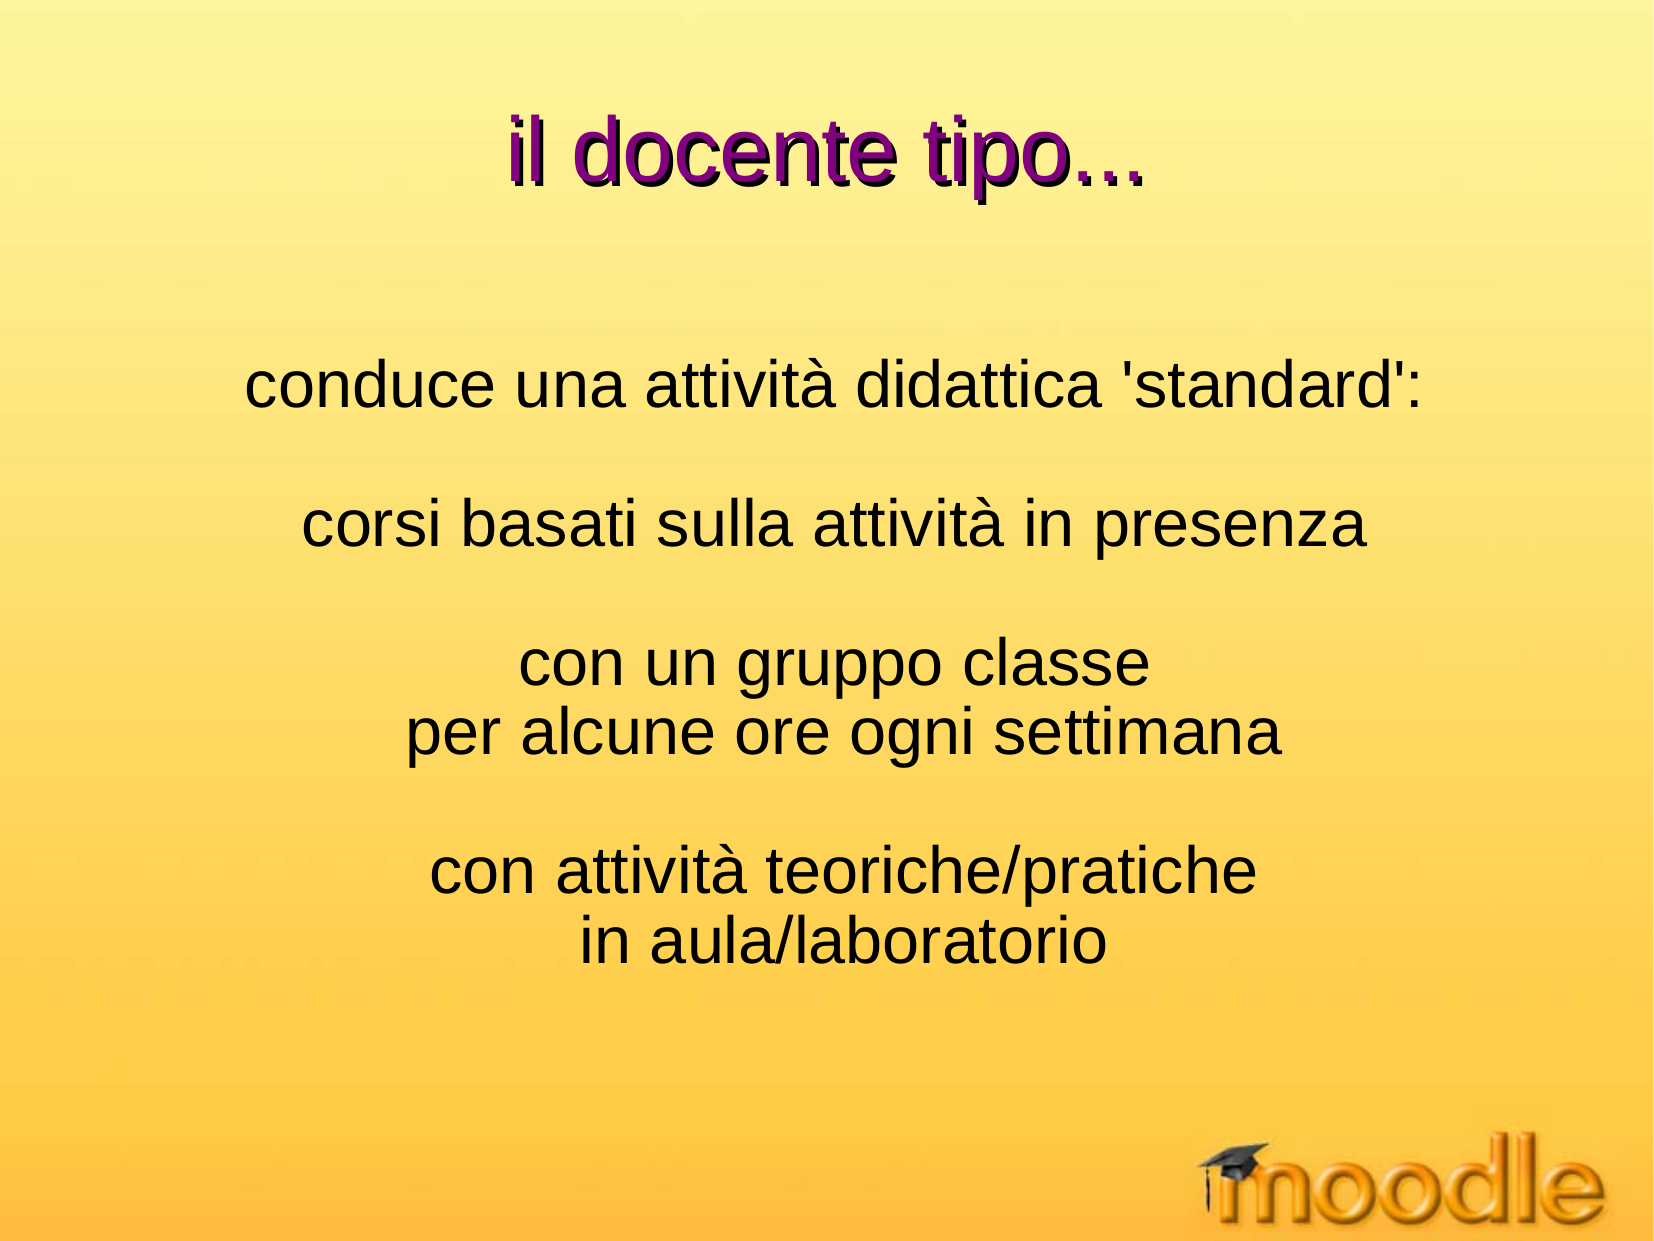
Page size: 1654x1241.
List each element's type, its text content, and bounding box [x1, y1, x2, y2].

subtitle conduce una attività didattica 'standard': corsi basati sulla attività in presenza con un gruppo classe per alcune ore ogni settimana con attività teoriche/pratiche in aula/laboratorio [82, 326, 1571, 1072]
title il docente tipo... [82, 101, 1571, 205]
picture [0, 0, 1654, 1241]
